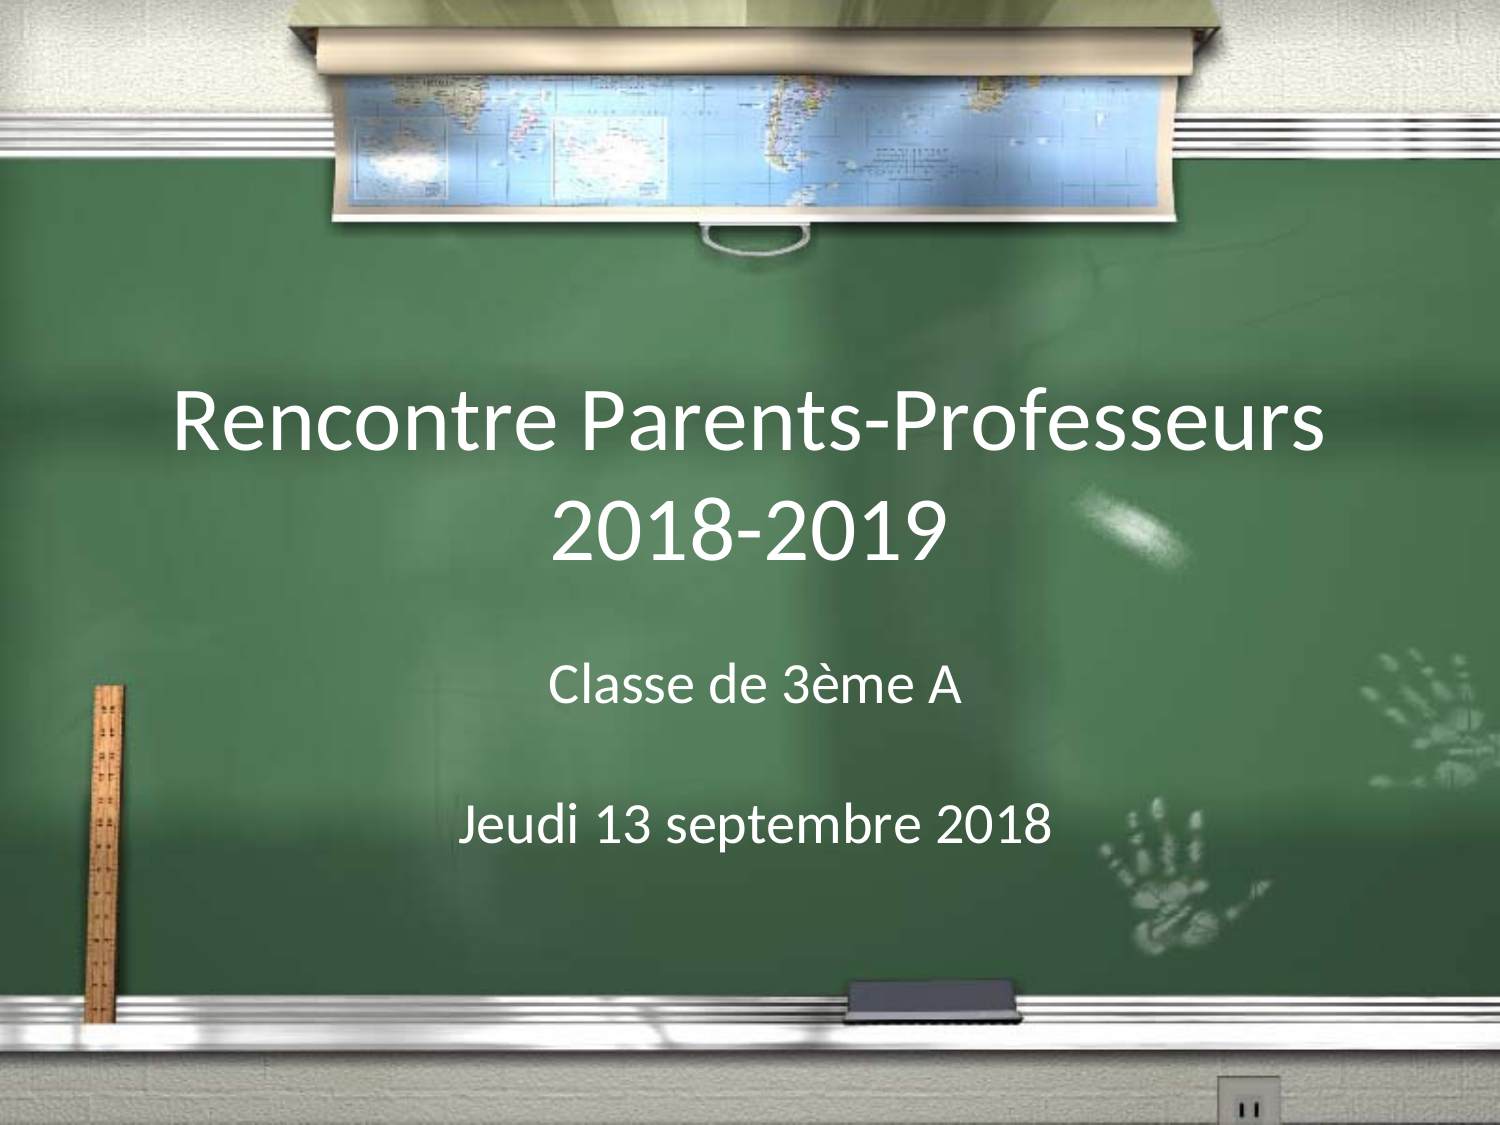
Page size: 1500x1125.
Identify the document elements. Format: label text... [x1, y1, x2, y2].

text_box Classe de 3ème A Jeudi 13 septembre 2018 [336, 637, 1176, 975]
text_box Rencontre Parents-Professeurs 2018-2019 [112, 351, 1388, 587]
picture [0, 0, 1500, 1125]
